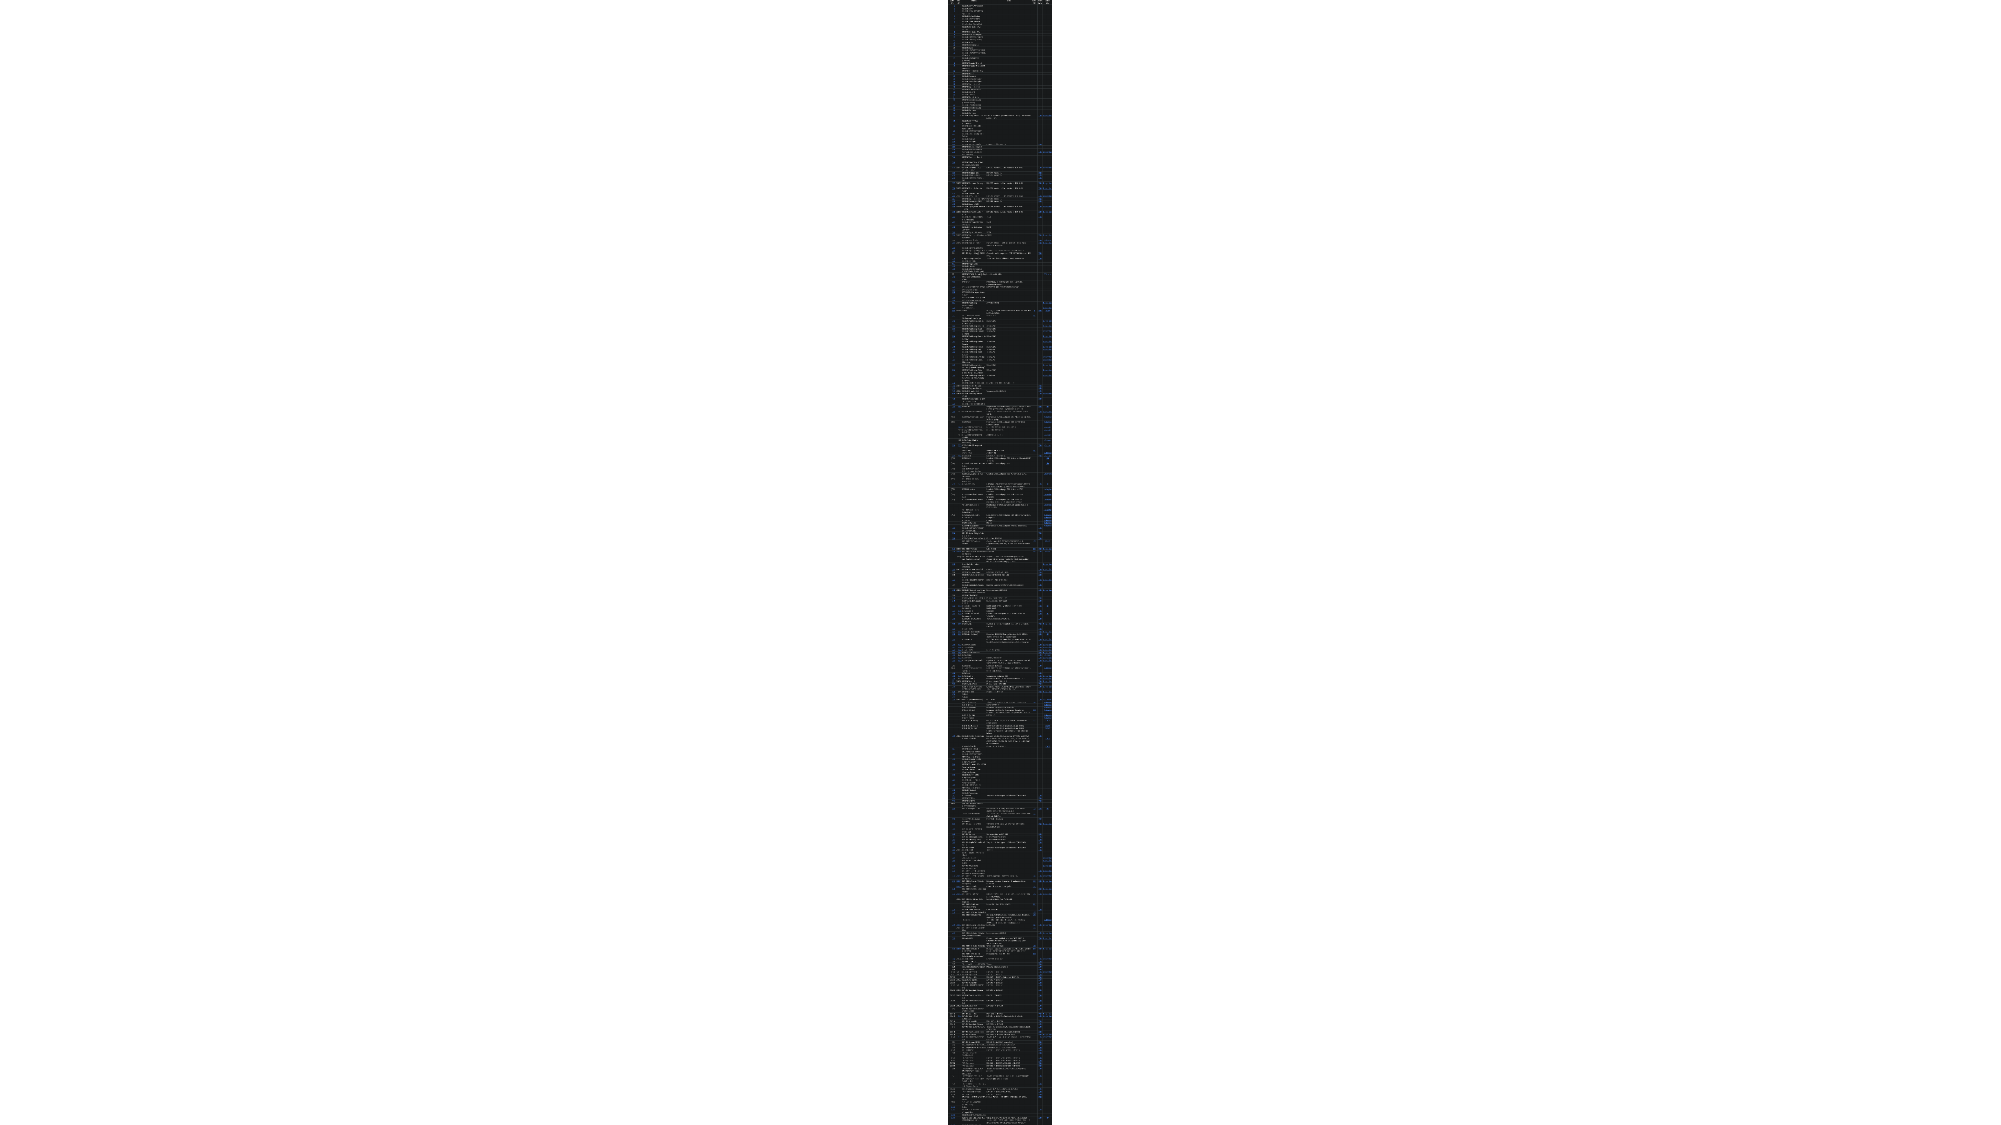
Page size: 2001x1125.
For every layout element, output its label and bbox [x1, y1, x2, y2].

picture [948, 0, 1052, 1125]
